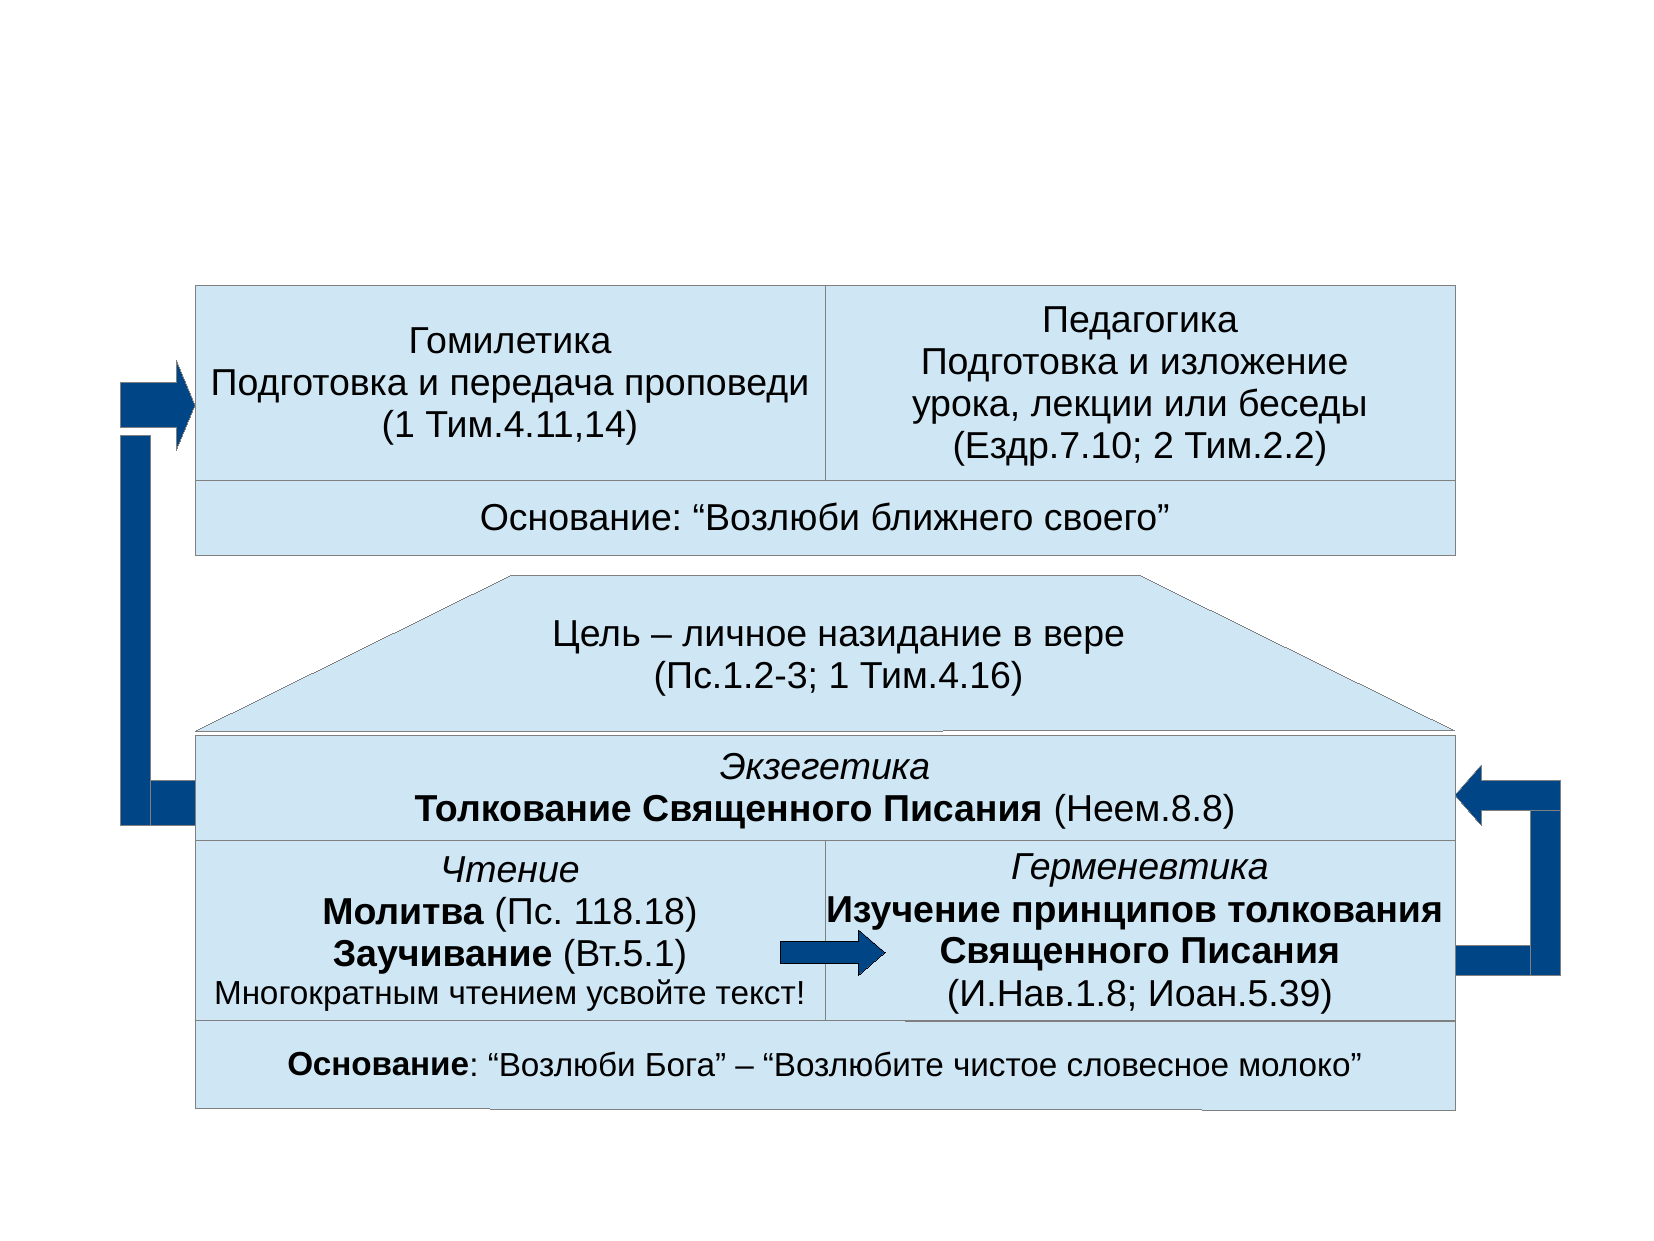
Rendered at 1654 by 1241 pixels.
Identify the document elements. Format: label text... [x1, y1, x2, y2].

text_box Экзегетика Толкование Священного Писания (Неем.8.8) [195, 735, 1456, 841]
text_box Основание: “Возлюби ближнего своего” [195, 481, 1456, 556]
text_box [120, 360, 196, 451]
text_box [120, 435, 196, 826]
text_box Чтение Молитва (Пс. 118.18) Заучивание (Вт.5.1) Многократным чтением усвойте текст! [195, 841, 825, 1021]
text_box [780, 930, 886, 976]
text_box Гомилетика Подготовка и передача проповеди (1 Тим.4.11,14) [195, 285, 825, 481]
text_box Педагогика Подготовка и изложение урока, лекции или беседы (Ездр.7.10; 2 Тим.2.2) [825, 285, 1456, 481]
text_box Герменевтика Изучение принципов толкования Священного Писания (И.Нав.1.8; Иоан.5.39) [825, 841, 1456, 1021]
text_box Цель – личное назидание в вере (Пс.1.2-3; 1 Тим.4.16) [532, 605, 1146, 705]
text_box [195, 575, 1455, 732]
text_box [1455, 765, 1561, 976]
text_box Основание: “Возлюби Бога” – “Возлюбите чистое словесное молоко” [195, 1021, 1456, 1111]
